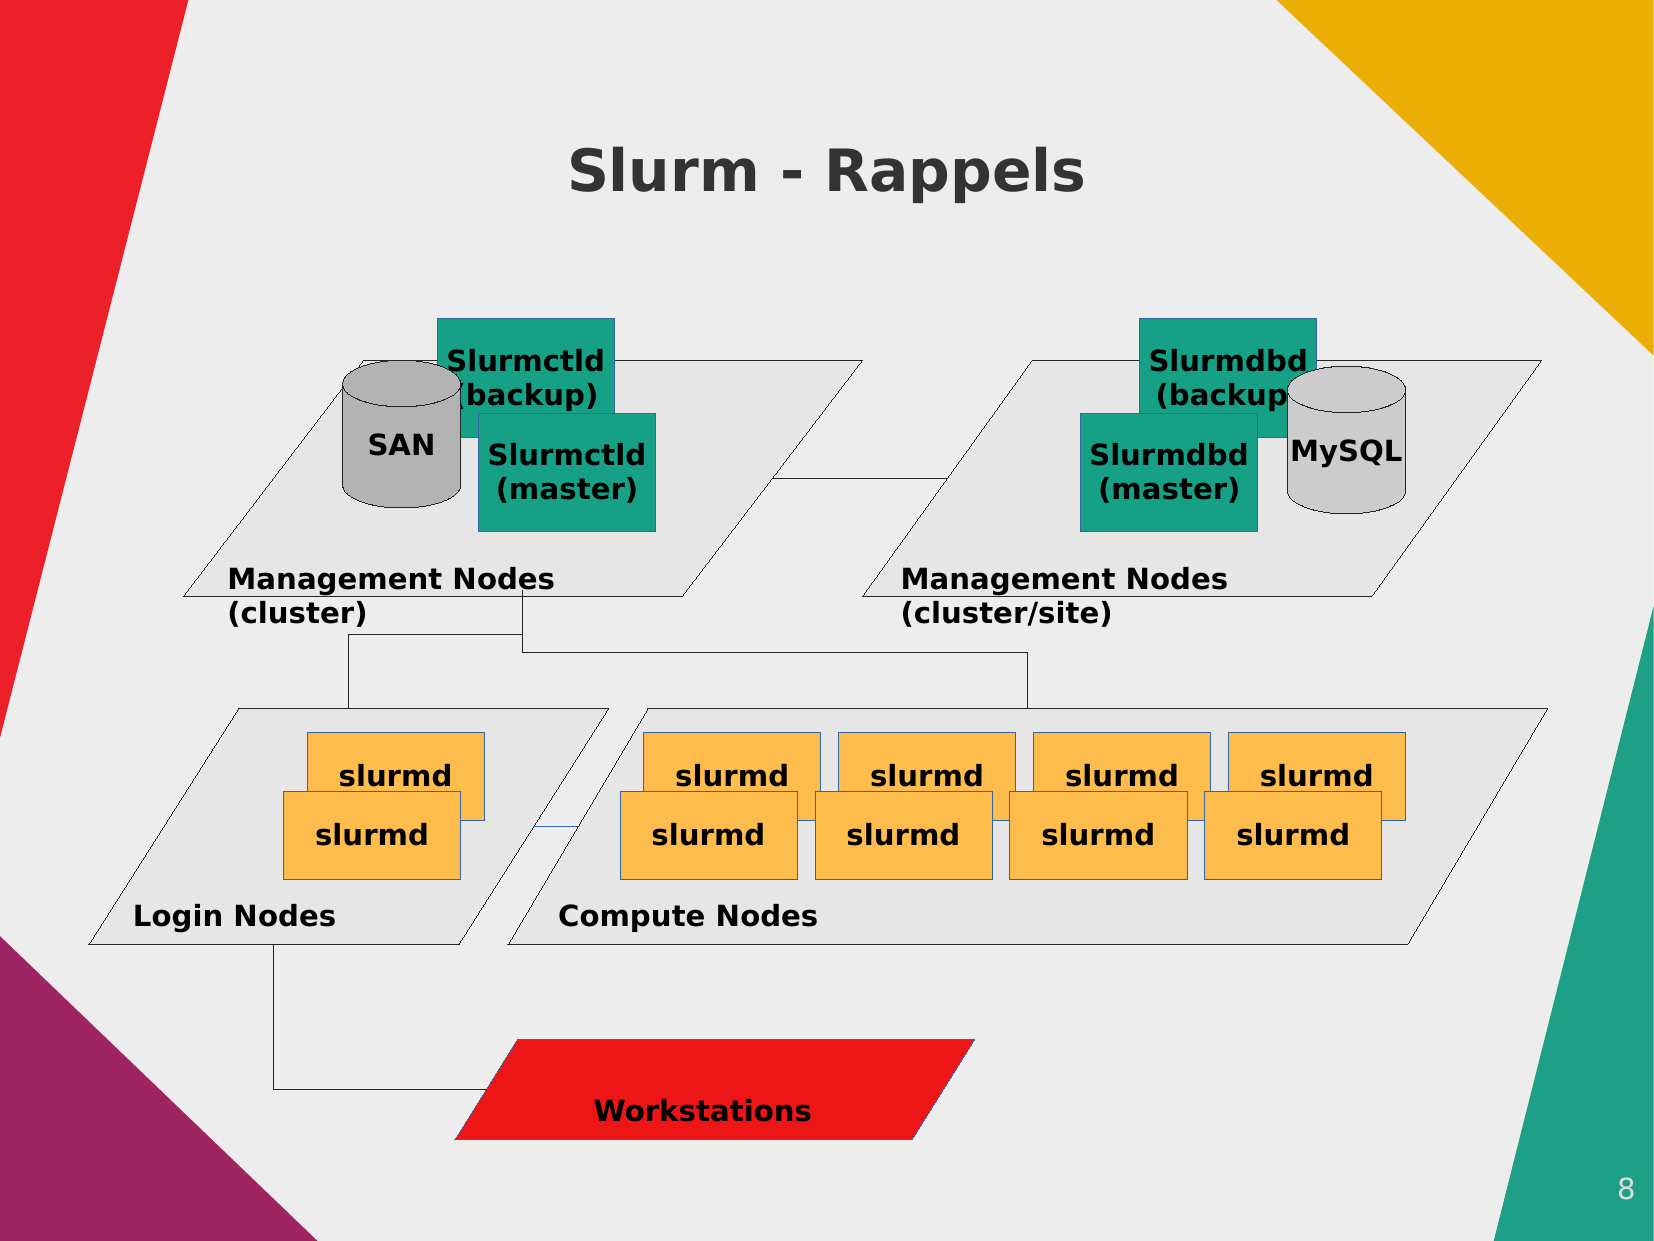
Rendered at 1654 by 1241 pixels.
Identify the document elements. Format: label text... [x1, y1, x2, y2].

text_box Slurmctld (master) [478, 413, 656, 532]
text_box slurmd [1009, 791, 1188, 880]
text_box slurmd [1204, 791, 1382, 880]
text_box slurmd [815, 791, 993, 880]
text_box Management Nodes (cluster/site) [885, 555, 1359, 639]
text_box [892, 360, 1542, 597]
text_box slurmd [1228, 732, 1406, 821]
text_box [862, 564, 885, 597]
text_box slurmd [307, 732, 485, 821]
text_box slurmd [283, 791, 461, 880]
text_box [417, 360, 437, 364]
text_box Login Nodes [118, 891, 384, 941]
text_box Management Nodes (cluster) [212, 555, 686, 639]
title Slurm - Rappels [114, 73, 1539, 271]
text_box Workstations [578, 1086, 845, 1136]
text_box [183, 558, 212, 597]
text_box [507, 708, 1548, 945]
text_box SAN [342, 360, 461, 508]
text_box Slurmctld (backup) [437, 318, 615, 438]
text_box [214, 360, 863, 592]
text_box [454, 1039, 975, 1140]
text_box Compute Nodes [543, 891, 922, 976]
text_box Slurmdbd (master) [1080, 413, 1258, 532]
text_box Slurmdbd (backup) [1139, 318, 1317, 438]
text_box [88, 708, 609, 945]
text_box [358, 360, 387, 367]
text_box slurmd [1033, 732, 1211, 821]
text_box slurmd [838, 732, 1016, 821]
text_box slurmd [643, 732, 821, 821]
text_box MySQL [1287, 366, 1406, 514]
text_box slurmd [620, 791, 798, 880]
